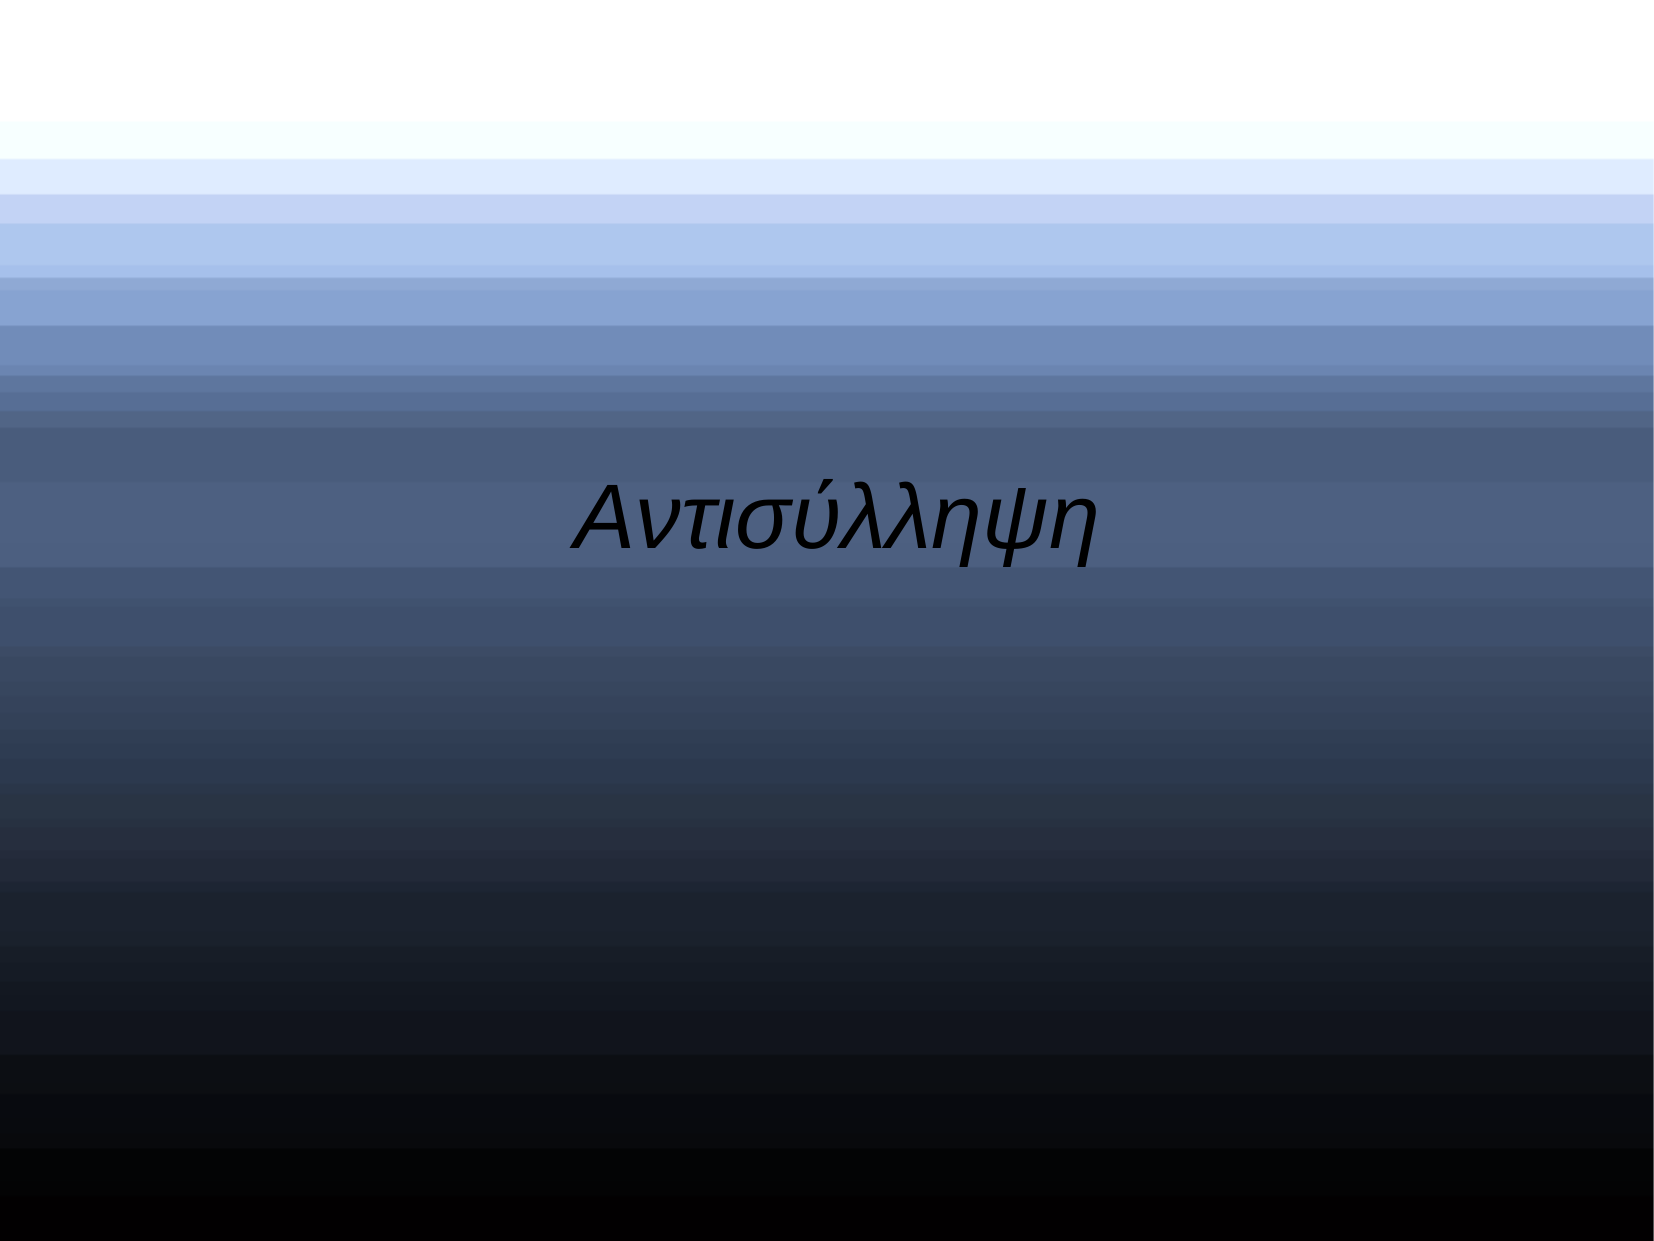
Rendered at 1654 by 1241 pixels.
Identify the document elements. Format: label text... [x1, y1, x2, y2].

picture [0, 0, 1654, 1241]
title Αντισύλληψη [106, 413, 1595, 621]
